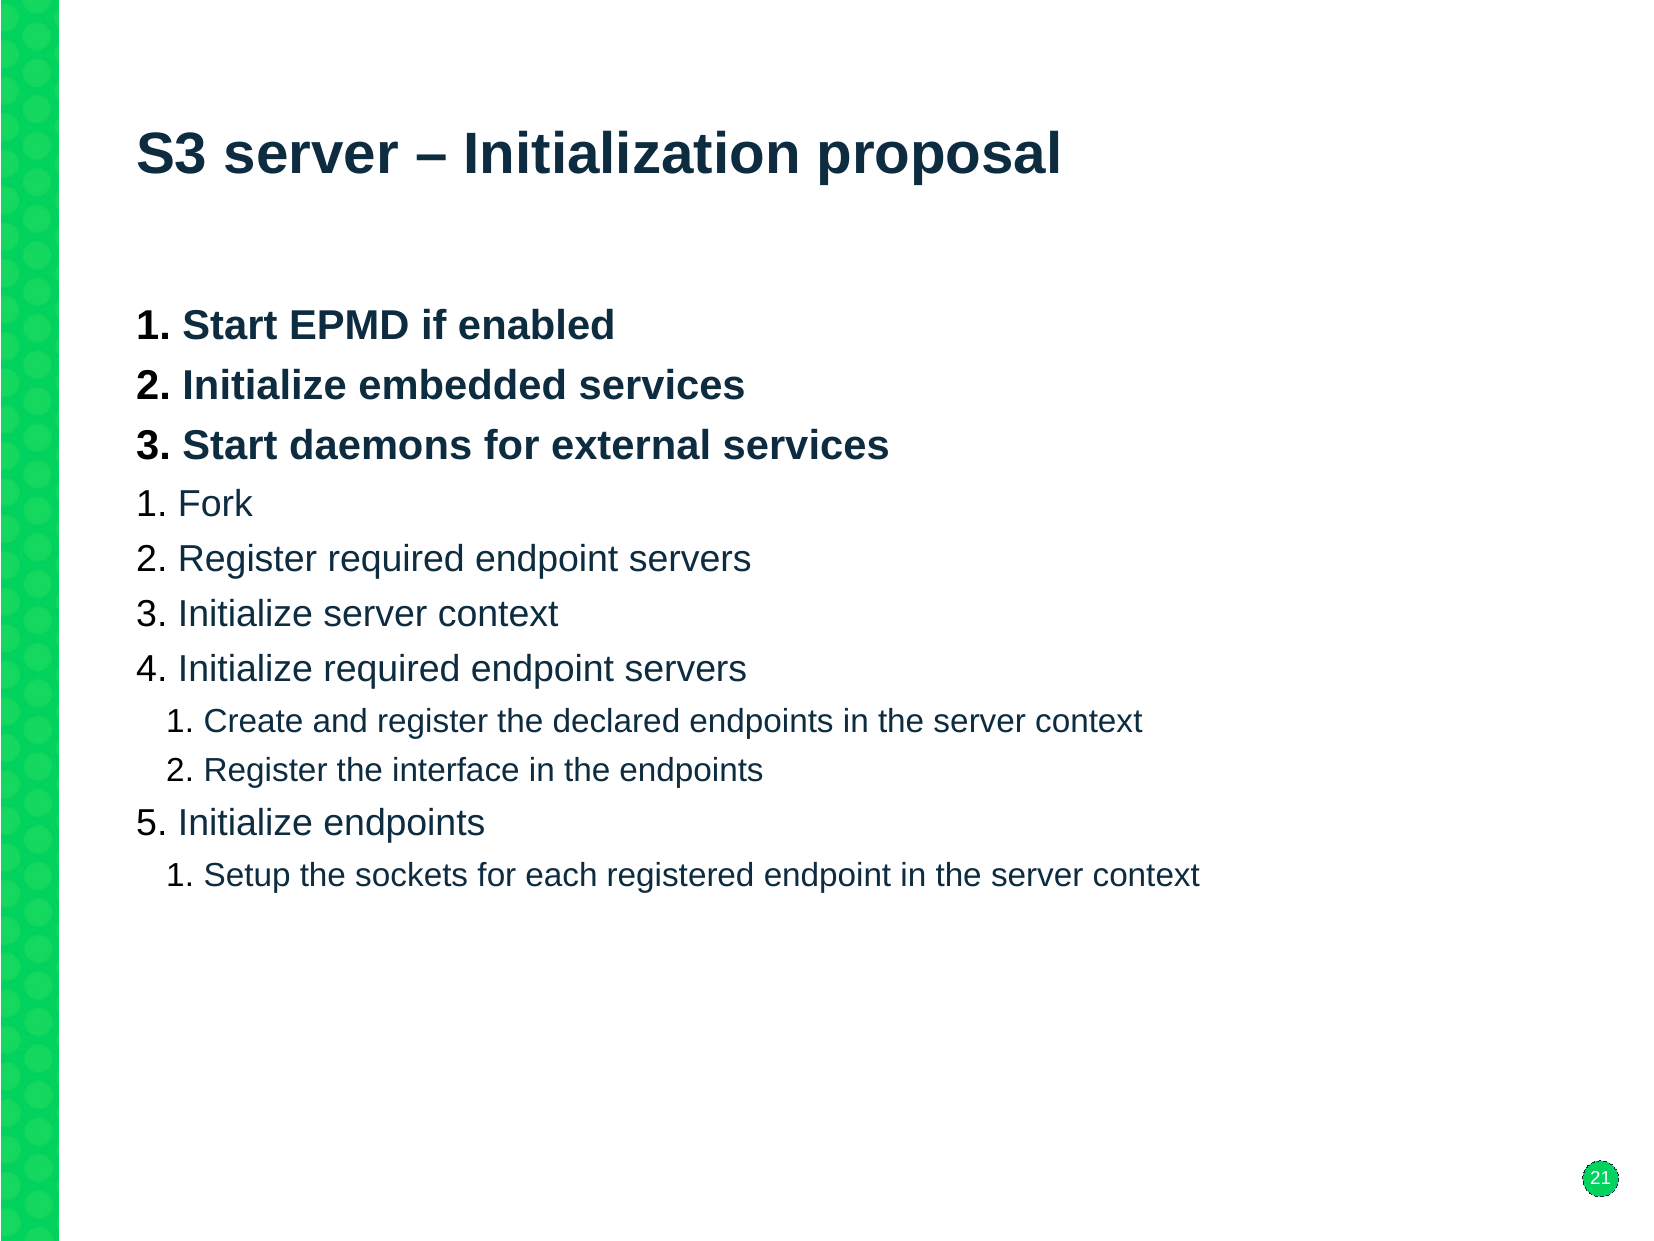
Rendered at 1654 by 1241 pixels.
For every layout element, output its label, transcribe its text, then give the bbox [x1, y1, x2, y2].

title S3 server – Initialization proposal [121, 49, 1531, 257]
list Start EPMD if enabled Initialize embedded services Start daemons for external services Fork Register required endpoint servers Initialize server context Initialize required endpoint servers Create and register the declared endpoints in the server context Register the interface in the endpoints Initialize endpoints Setup the sockets for each registered endpoint in the server context [121, 290, 1531, 1100]
picture [1, 0, 59, 1241]
